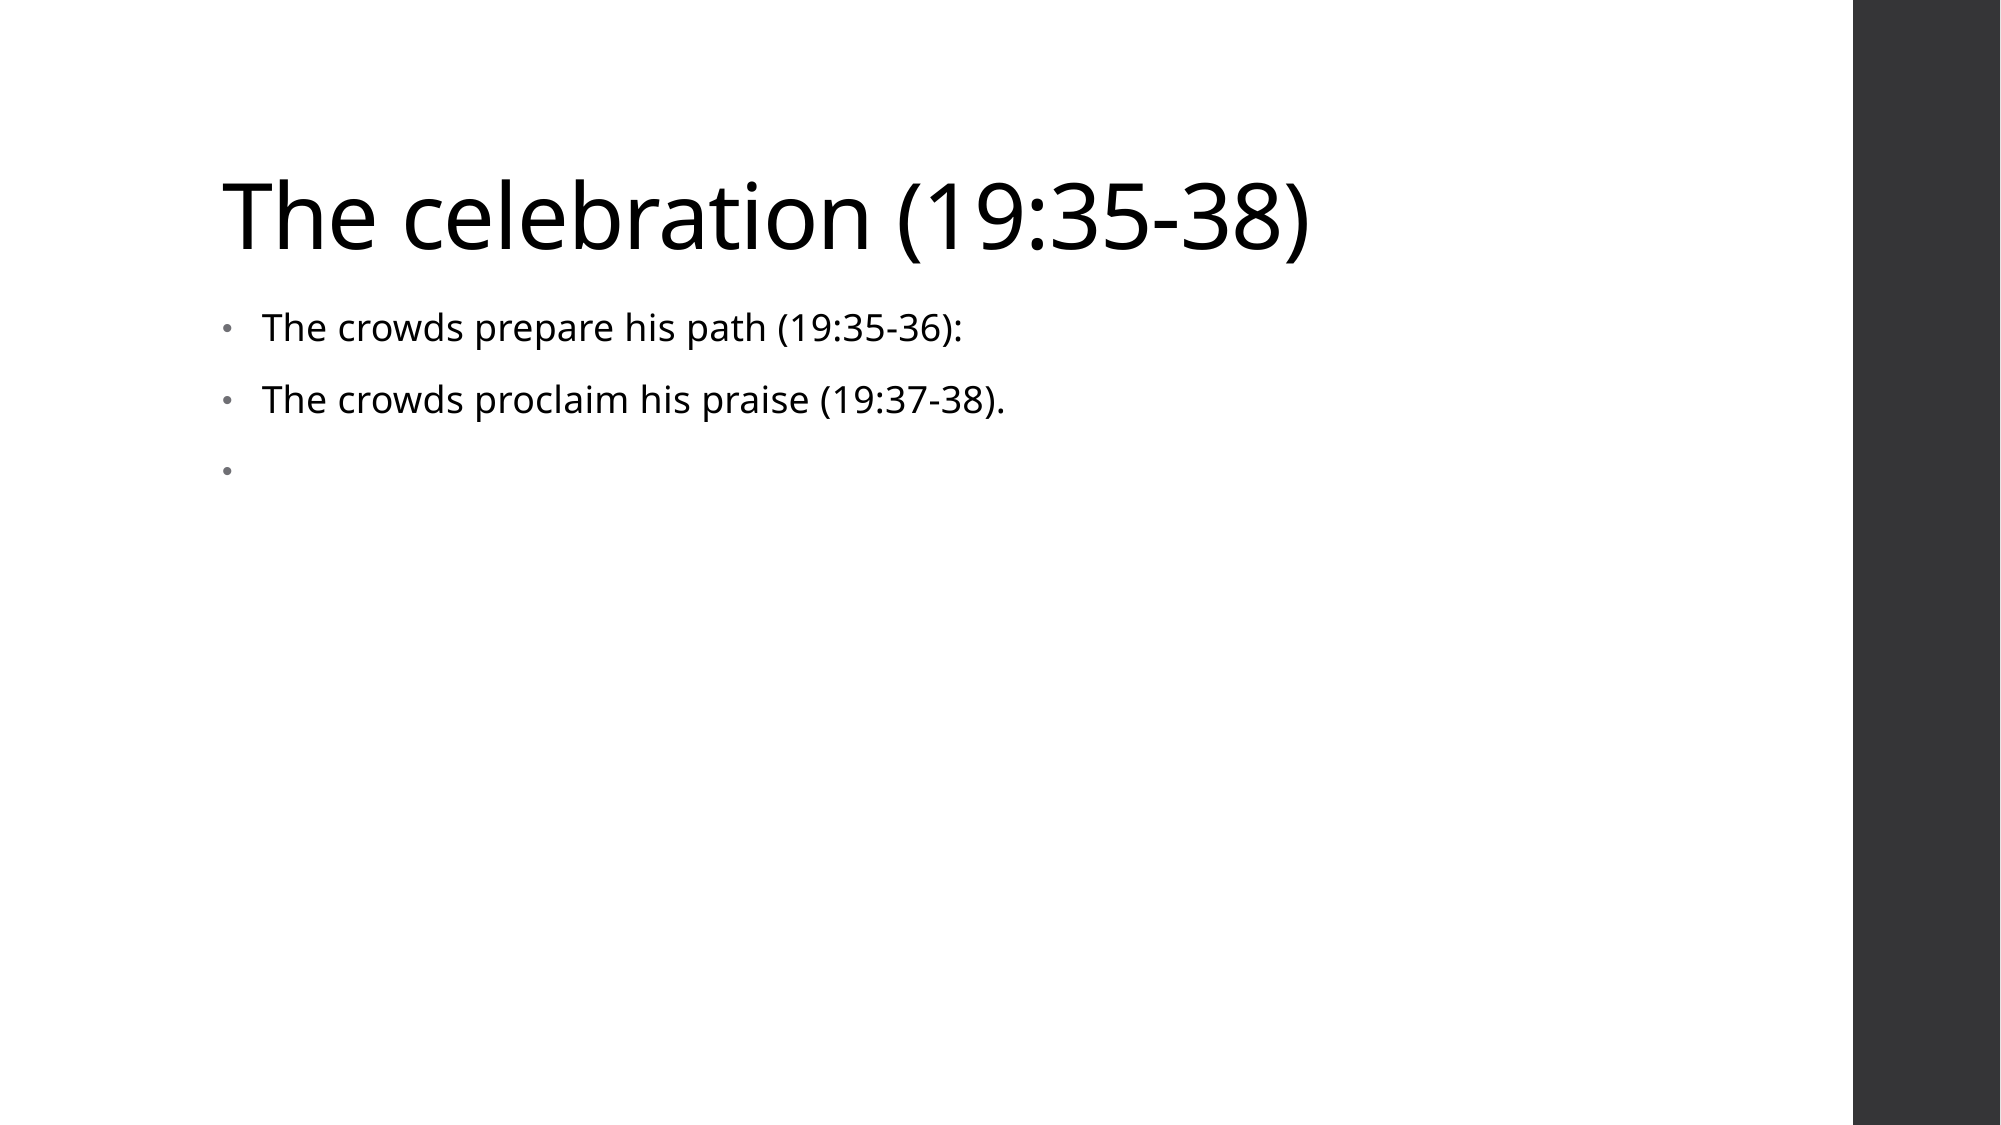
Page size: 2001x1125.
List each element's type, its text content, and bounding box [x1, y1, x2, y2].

list The crowds prepare his path (19:35-36): The crowds proclaim his praise (19:37-38). [206, 299, 1617, 1014]
title The celebration (19:35-38) [206, 60, 1797, 278]
